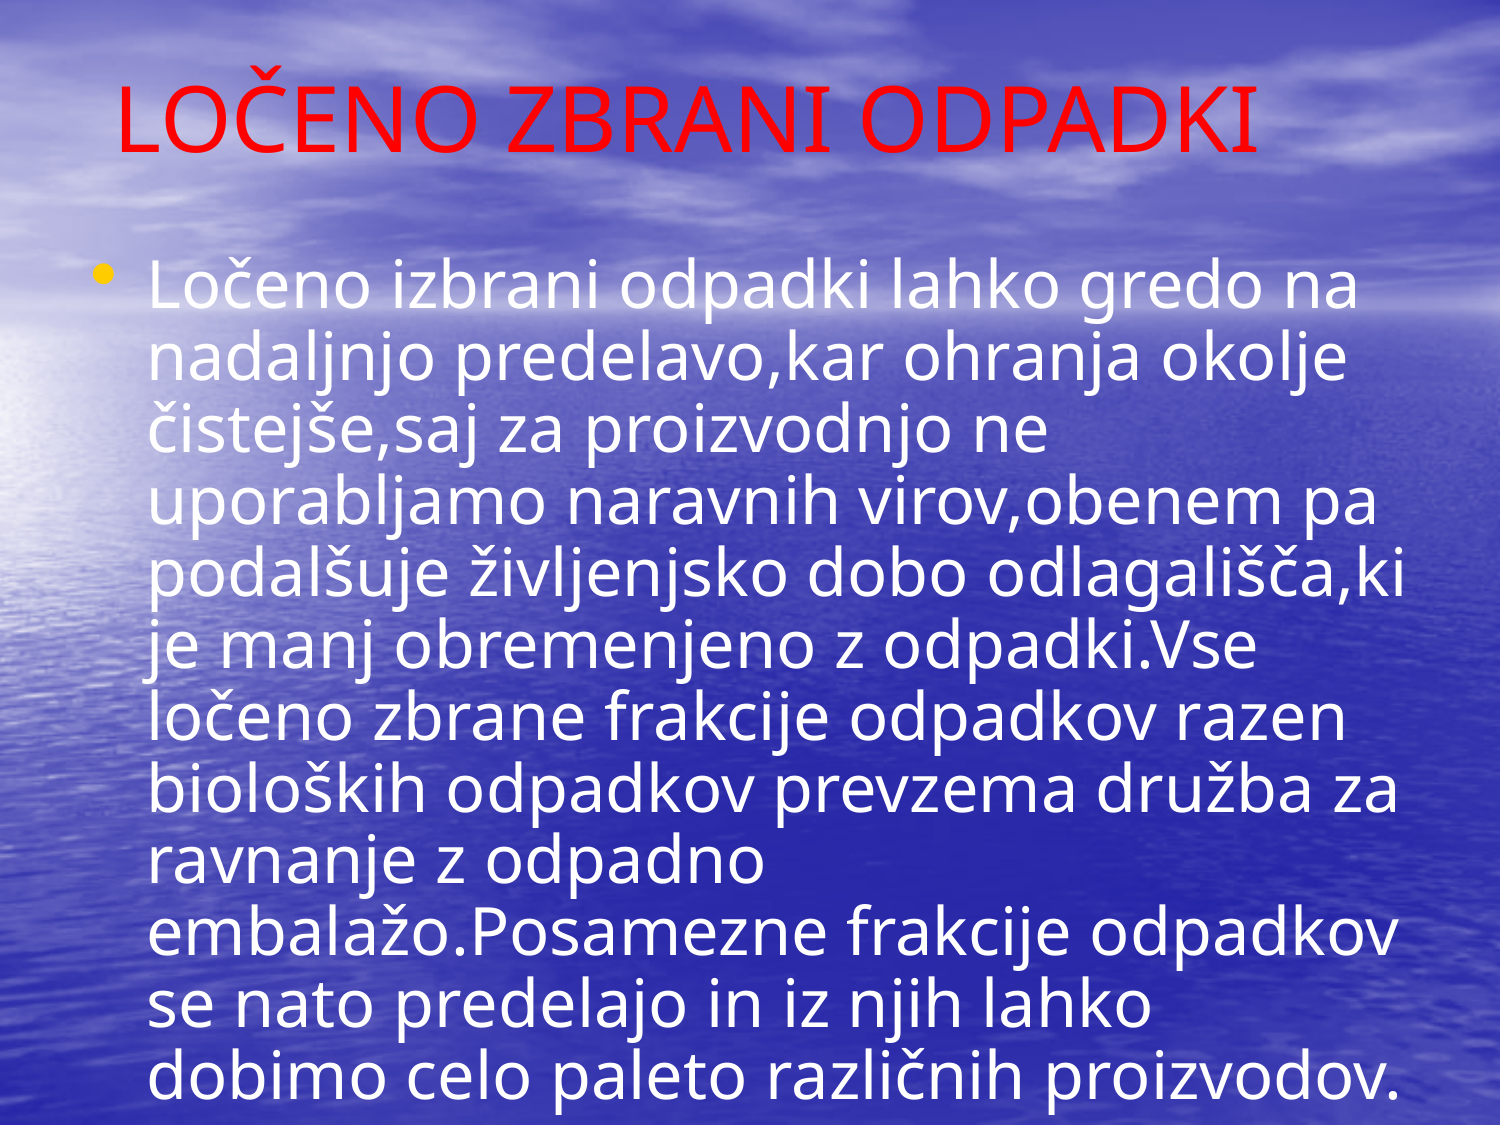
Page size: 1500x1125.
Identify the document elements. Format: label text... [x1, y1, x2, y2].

picture [0, 0, 1500, 1125]
list Ločeno izbrani odpadki lahko gredo na nadaljnjo predelavo,kar ohranja okolje čistejše,saj za proizvodnjo ne uporabljamo naravnih virov,obenem pa podalšuje življenjsko dobo odlagališča,ki je manj obremenjeno z odpadki.Vse ločeno zbrane frakcije odpadkov razen bioloških odpadkov prevzema družba za ravnanje z odpadno embalažo.Posamezne frakcije odpadkov se nato predelajo in iz njih lahko dobimo celo paleto različnih proizvodov. [75, 243, 1425, 1125]
title LOČENO ZBRANI ODPADKI [75, 47, 1425, 185]
